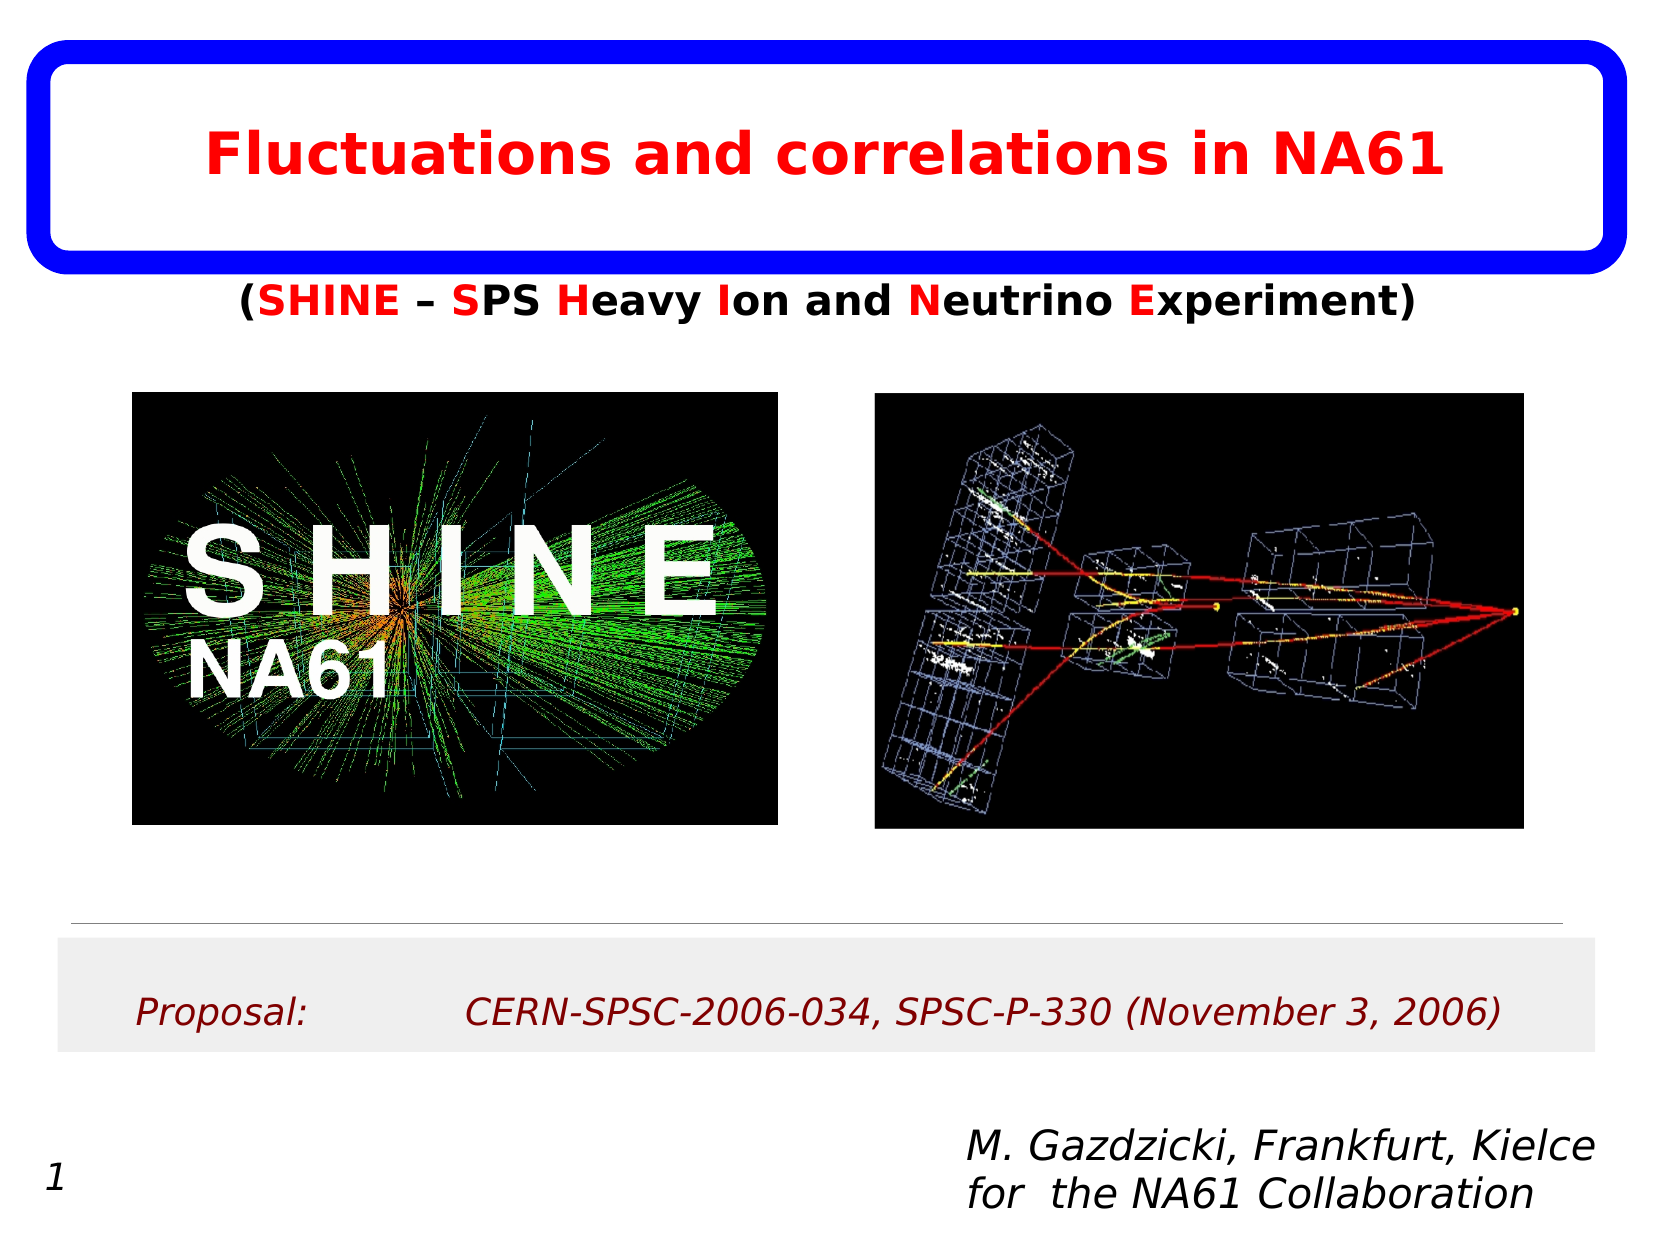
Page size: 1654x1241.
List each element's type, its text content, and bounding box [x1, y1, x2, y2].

picture [132, 392, 778, 825]
text_box Fluctuations and correlations in NA61 [167, 120, 1505, 196]
picture [874, 392, 1524, 829]
text_box M. Gazdzicki, Frankfurt, Kielce for the NA61 Collaboration [966, 1121, 1630, 1241]
text_box Proposal: CERN-SPSC-2006-034, SPSC-P-330 (November 3, 2006) [135, 946, 1517, 1076]
title [133, 65, 1546, 250]
text_box (SHINE – SPS Heavy Ion and Neutrino Experiment) [237, 276, 1417, 325]
text_box [57, 937, 1596, 1052]
